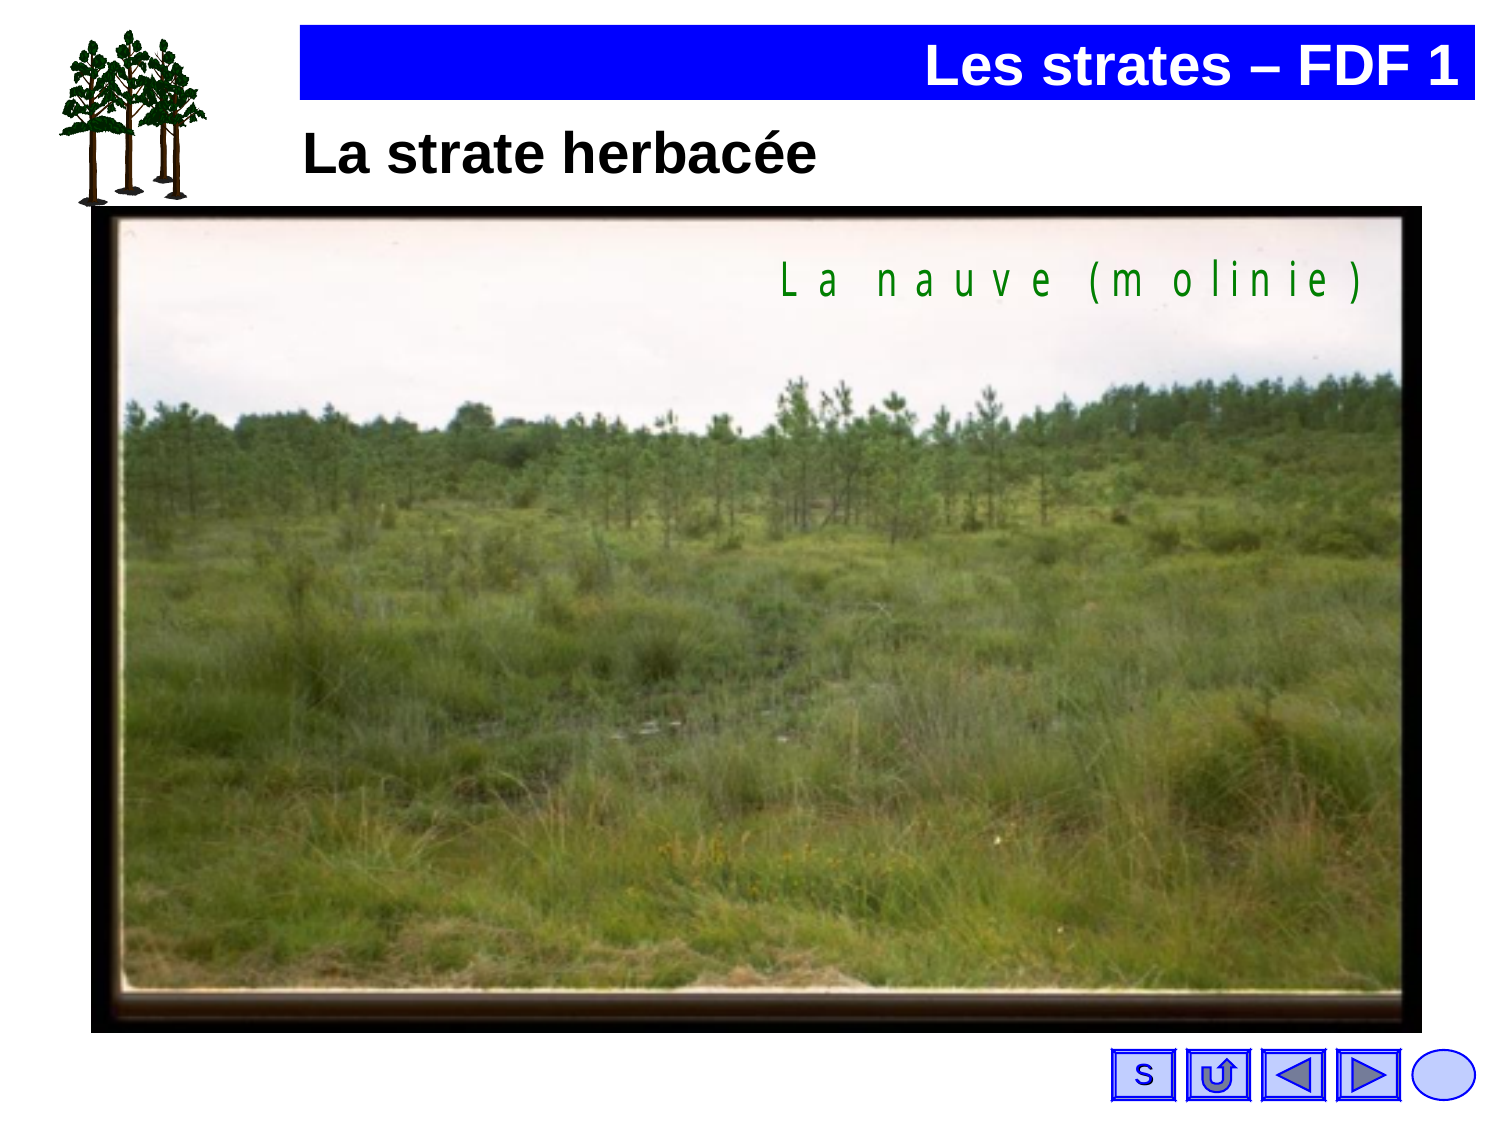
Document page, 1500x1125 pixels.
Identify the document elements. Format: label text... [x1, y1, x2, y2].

text_box Les strates – FDF 1 [299, 24, 1475, 100]
picture [91, 206, 1424, 1034]
text_box La strate herbacée [287, 113, 1096, 194]
text_box [1412, 1049, 1476, 1101]
